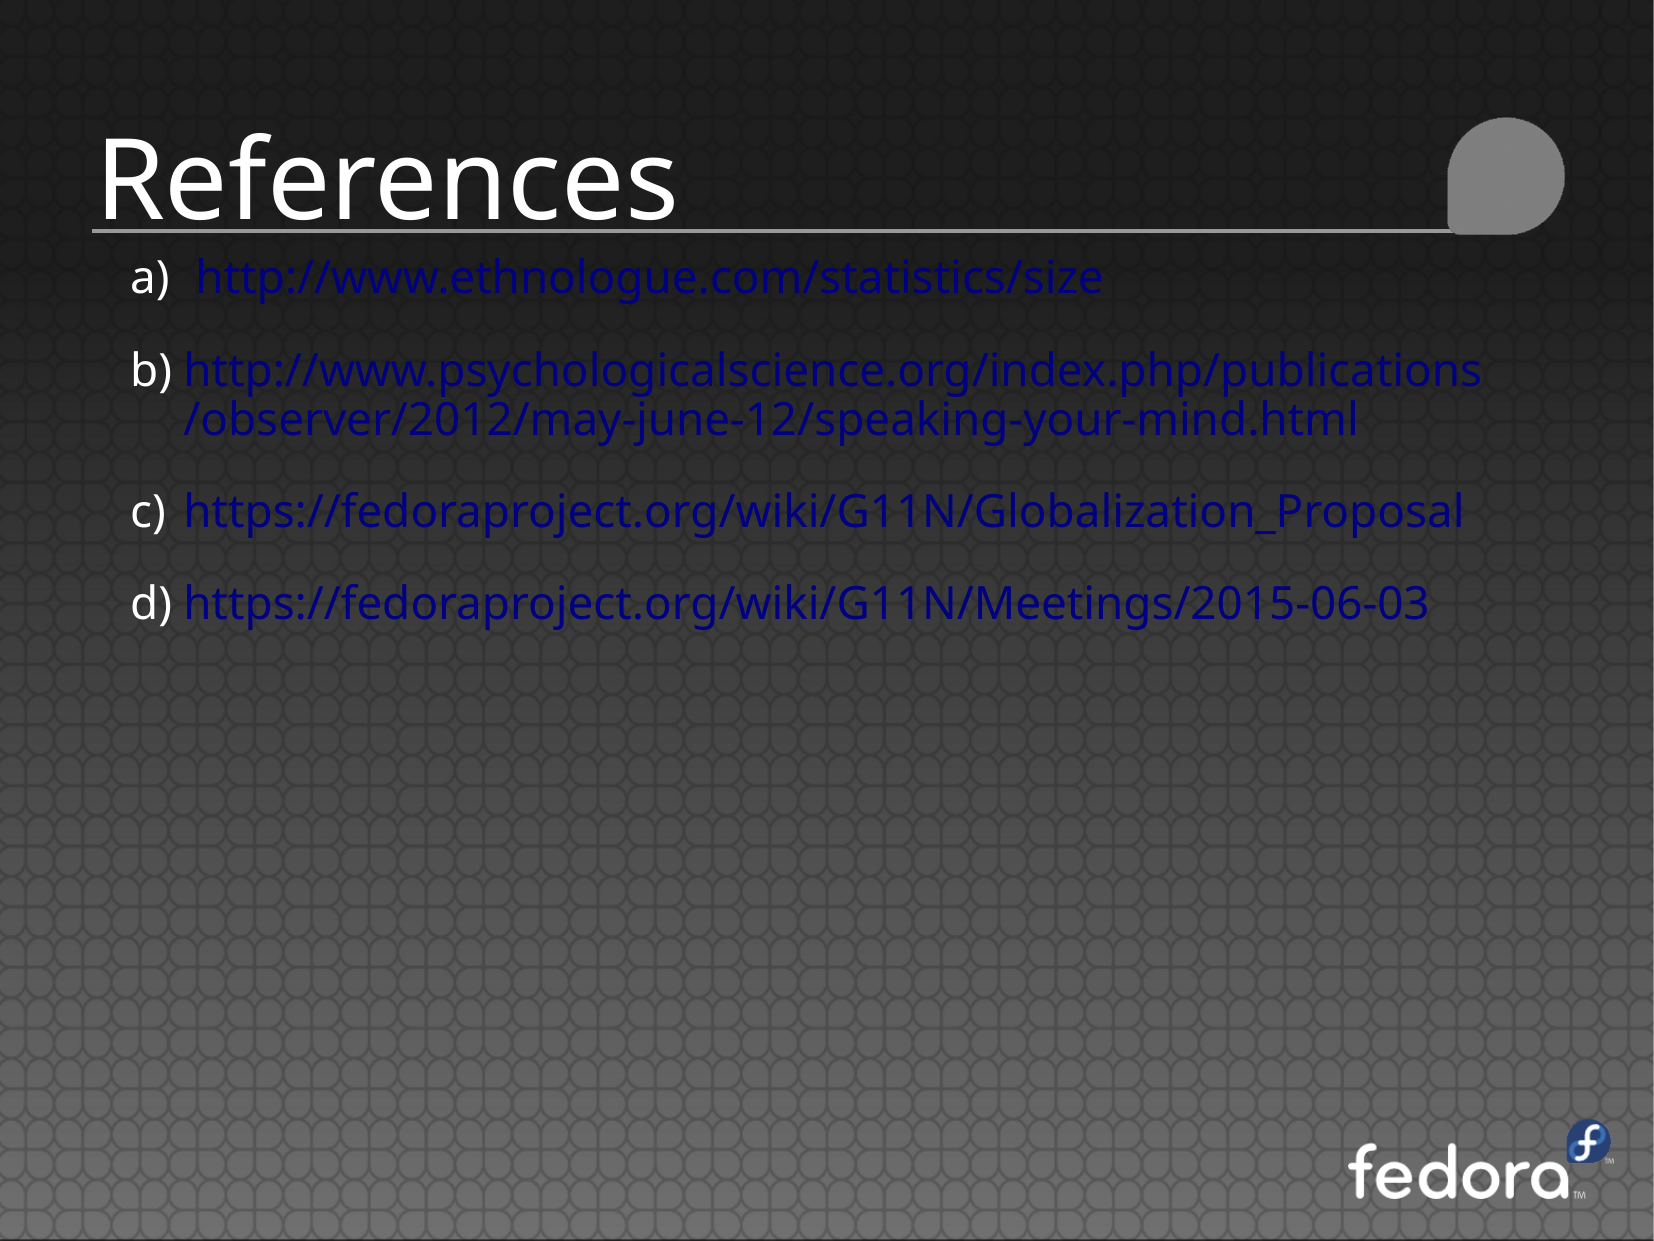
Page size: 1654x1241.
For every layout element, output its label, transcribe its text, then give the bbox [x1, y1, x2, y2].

title References [94, 100, 1426, 251]
picture [0, 0, 1654, 1241]
list http://www.ethnologue.com/statistics/size http://www.psychologicalscience.org/index.php/publications/observer/2012/may-june-12/speaking-your-mind.html https://fedoraproject.org/wiki/G11N/Globalization_Proposal https://fedoraproject.org/wiki/G11N/Meetings/2015-06-03 [112, 244, 1501, 1194]
